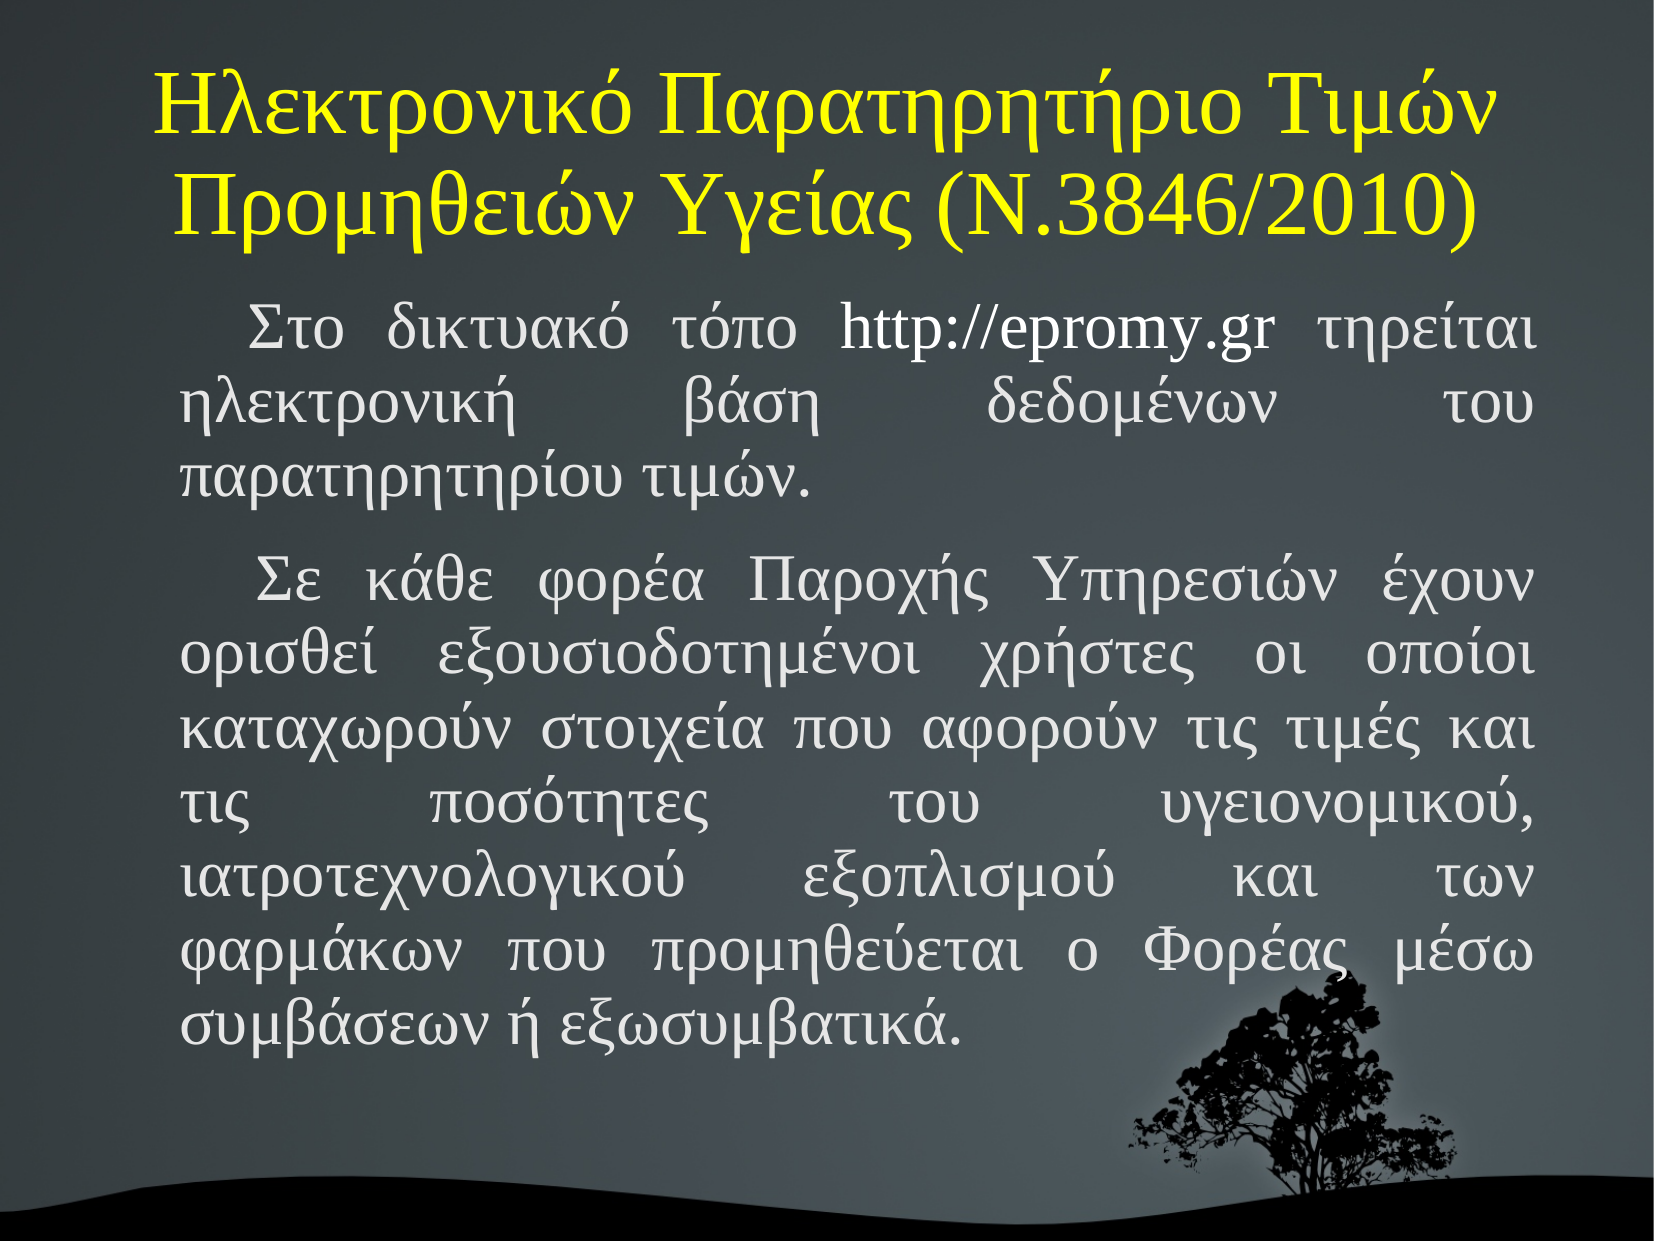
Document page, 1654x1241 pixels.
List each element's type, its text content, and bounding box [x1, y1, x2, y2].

list Στο δικτυακό τόπο http://epromy.gr τηρείται ηλεκτρονική βάση δεδομένων του παρατηρητηρίου τιμών. Σε κάθε φορέα Παροχής Υπηρεσιών έχουν ορισθεί εξουσιοδοτημένοι χρήστες οι οποίοι καταχωρούν στοιχεία που αφορούν τις τιμές και τις ποσότητες του υγειονομικού, ιατροτεχνολογικού εξοπλισμού και των φαρμάκων που προμηθεύεται ο Φορέας μέσω συμβάσεων ή εξωσυμβατικά. [37, 288, 1538, 1163]
picture [0, 0, 1654, 1241]
title Ηλεκτρονικό Παρατηρητήριο Τιμών Προμηθειών Υγείας (Ν.3846/2010) [82, 49, 1571, 257]
